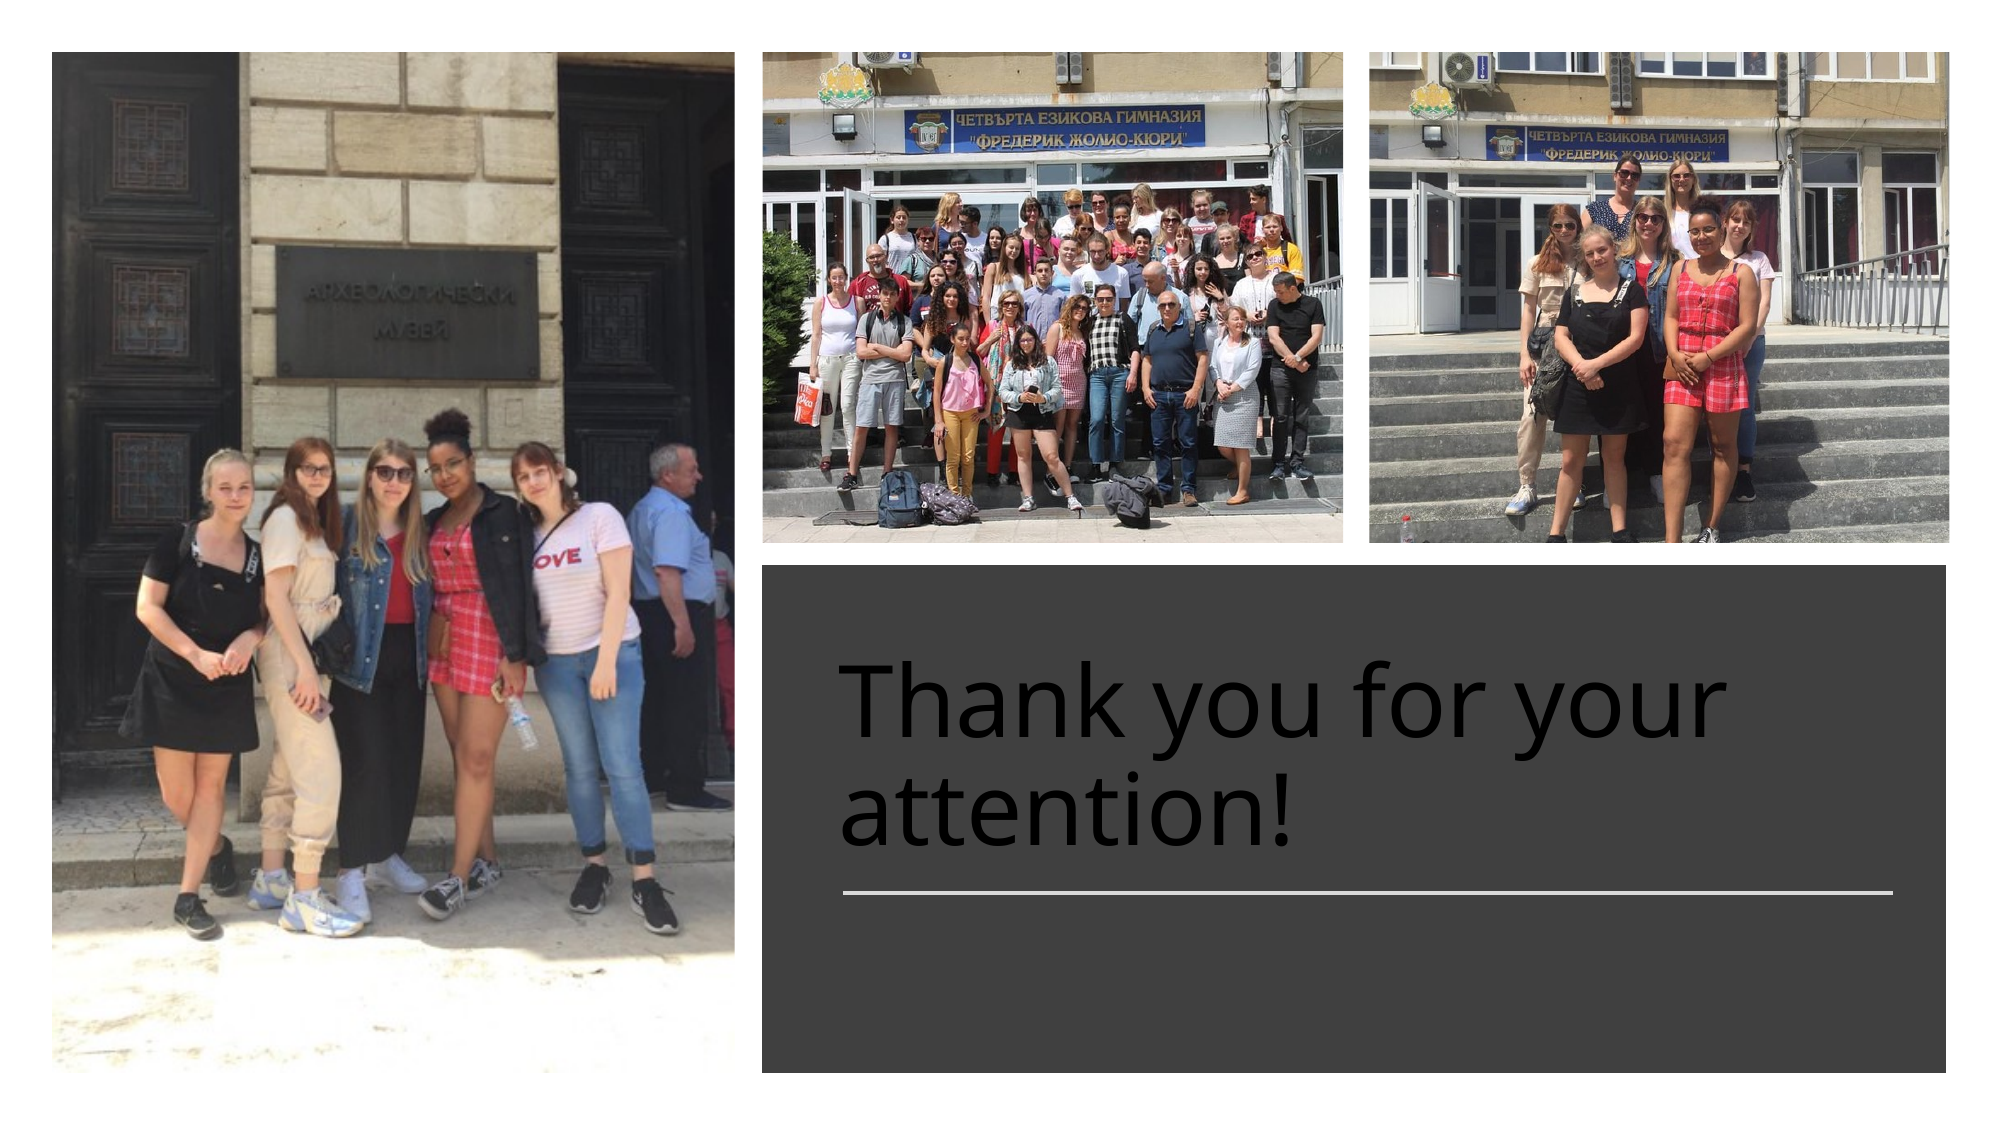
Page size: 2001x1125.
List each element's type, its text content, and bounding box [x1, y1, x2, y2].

text_box [772, 575, 1936, 1063]
picture [52, 52, 735, 1073]
title Thank you for your attention! [823, 625, 1885, 875]
picture [762, 52, 1344, 543]
picture [1369, 52, 1950, 543]
